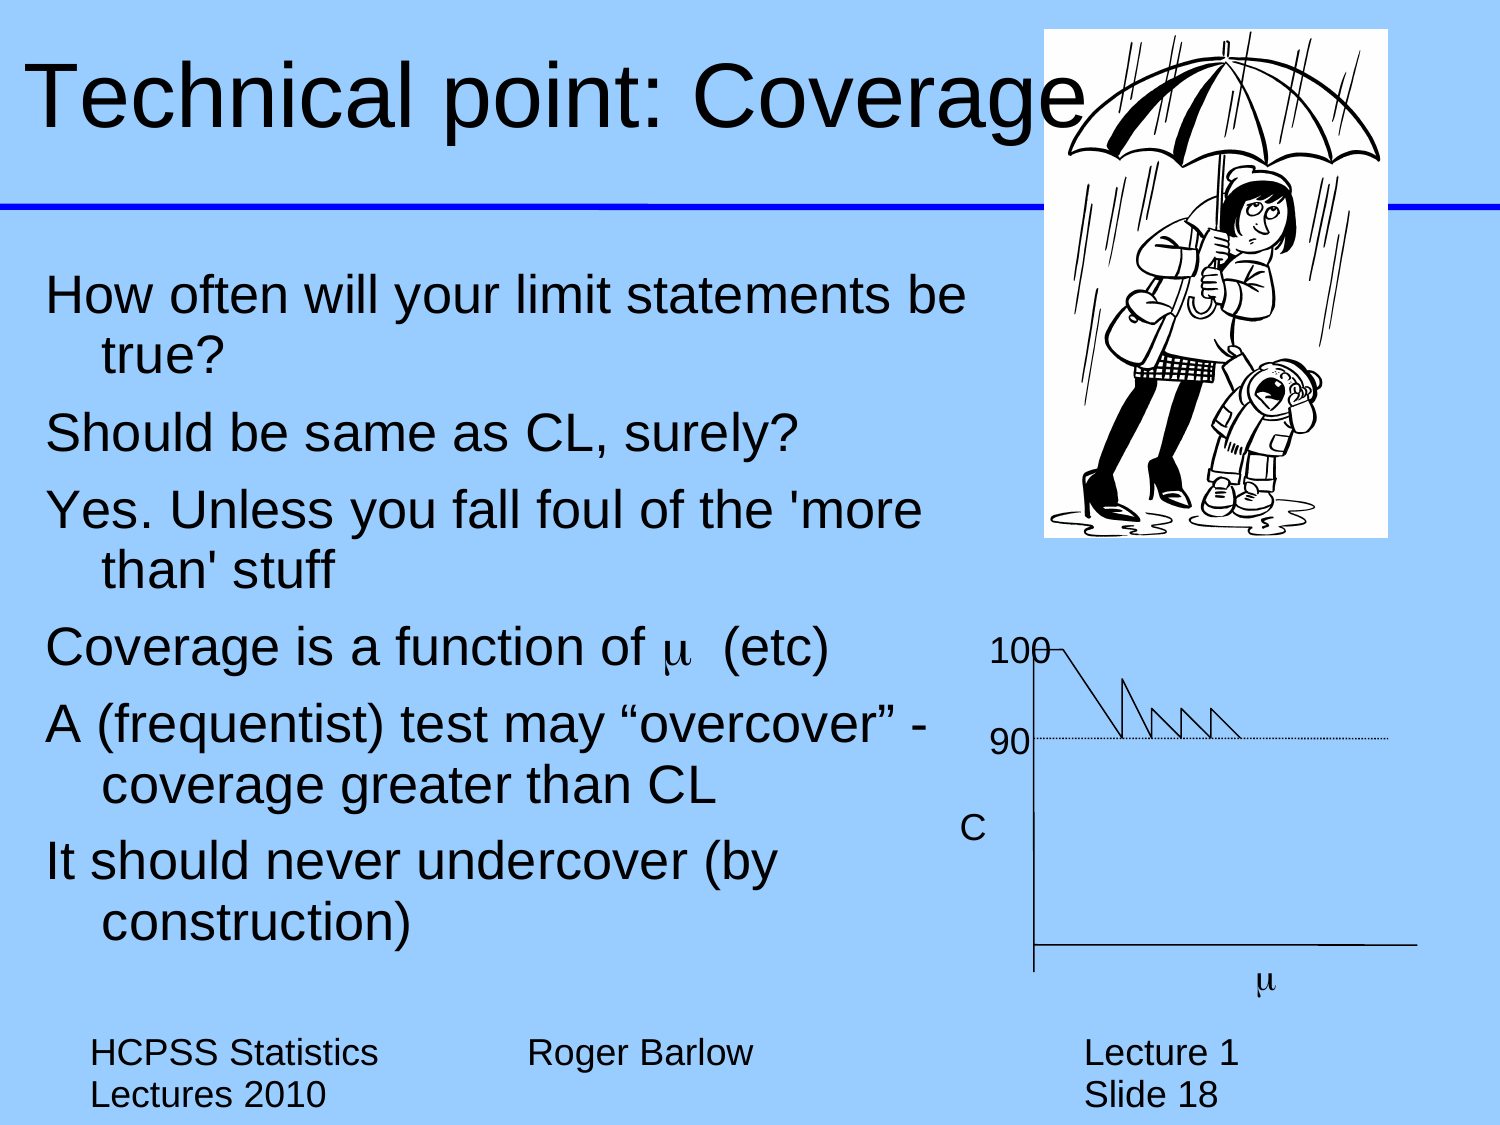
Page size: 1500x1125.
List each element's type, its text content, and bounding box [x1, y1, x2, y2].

title Technical point: Coverage [0, 0, 1232, 188]
text_box C [944, 797, 1034, 854]
text_box 100 [1035, 651, 1046, 661]
text_box 100 [974, 620, 1152, 677]
text_box  [1240, 944, 1500, 1006]
text_box 100 [1035, 640, 1046, 648]
picture [1044, 29, 1388, 538]
list How often will your limit statements be true? Should be same as CL, surely? Yes. Unless you fall foul of the 'more than' stuff Coverage is a function of  (etc) A (frequentist) test may “overcover” - coverage greater than CL It should never undercover (by construction) [45, 261, 1005, 1004]
text_box 90 [974, 710, 1063, 768]
